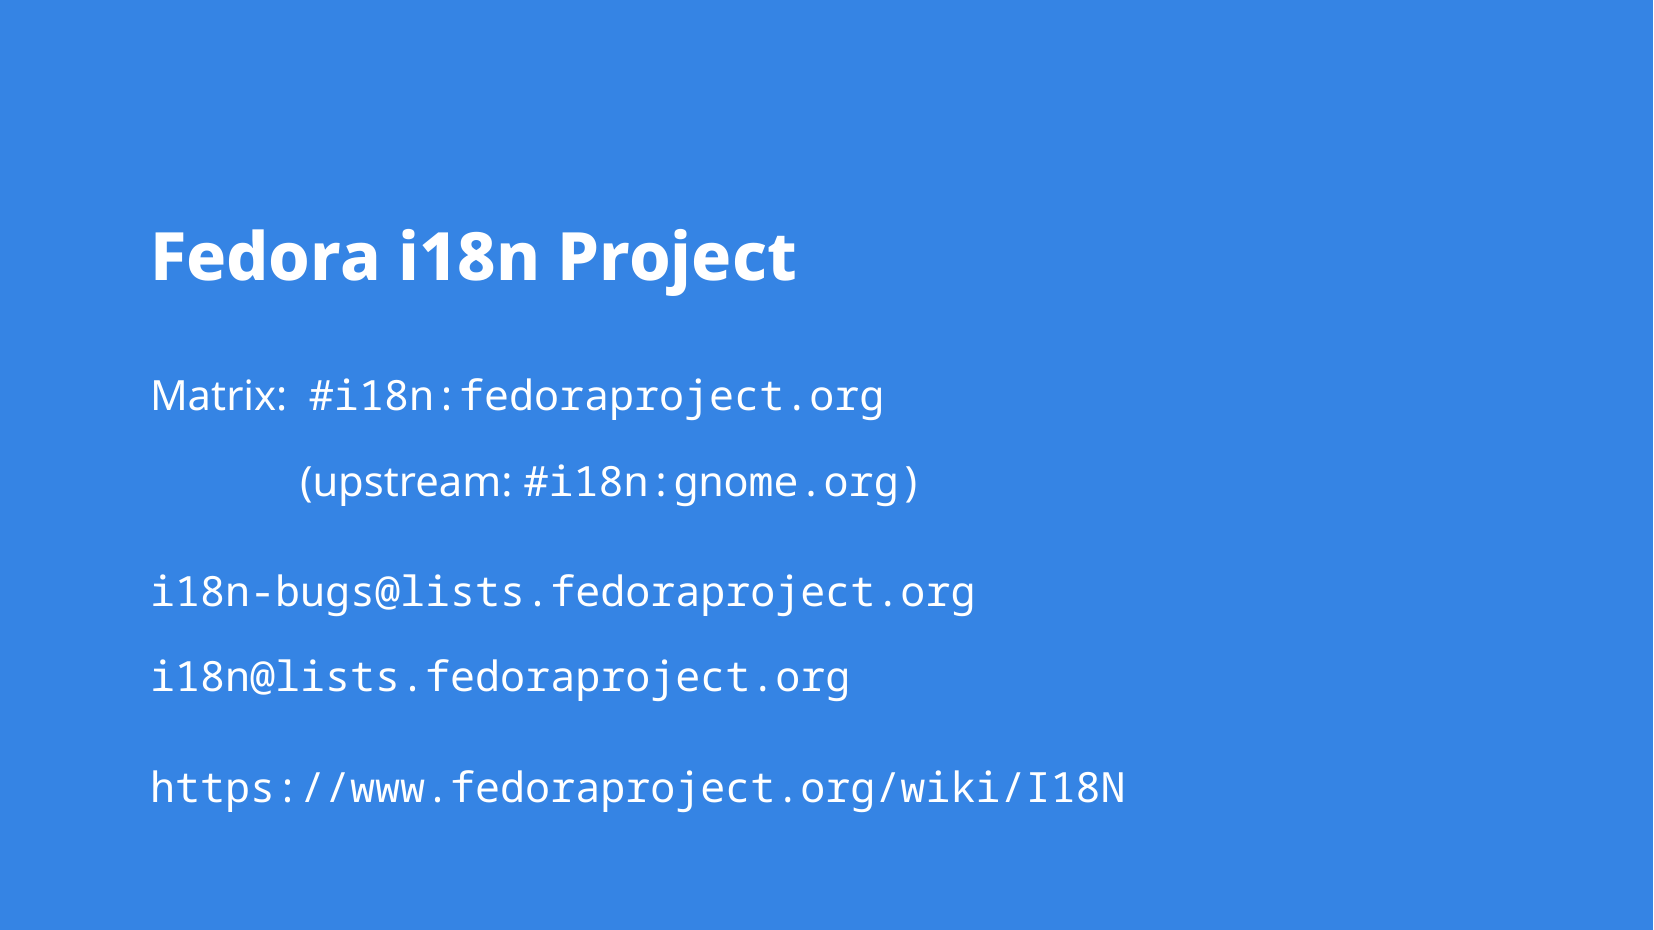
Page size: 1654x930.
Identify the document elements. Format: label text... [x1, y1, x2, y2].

title Fedora i18n Project [150, 144, 1501, 301]
subtitle Matrix: #i18n:fedoraproject.org (upstream: #i18n:gnome.org) i18n-bugs@lists.fedoraproject.org i18n@lists.fedoraproject.org https://www.fedoraproject.org/wiki/I18N [150, 337, 1501, 921]
